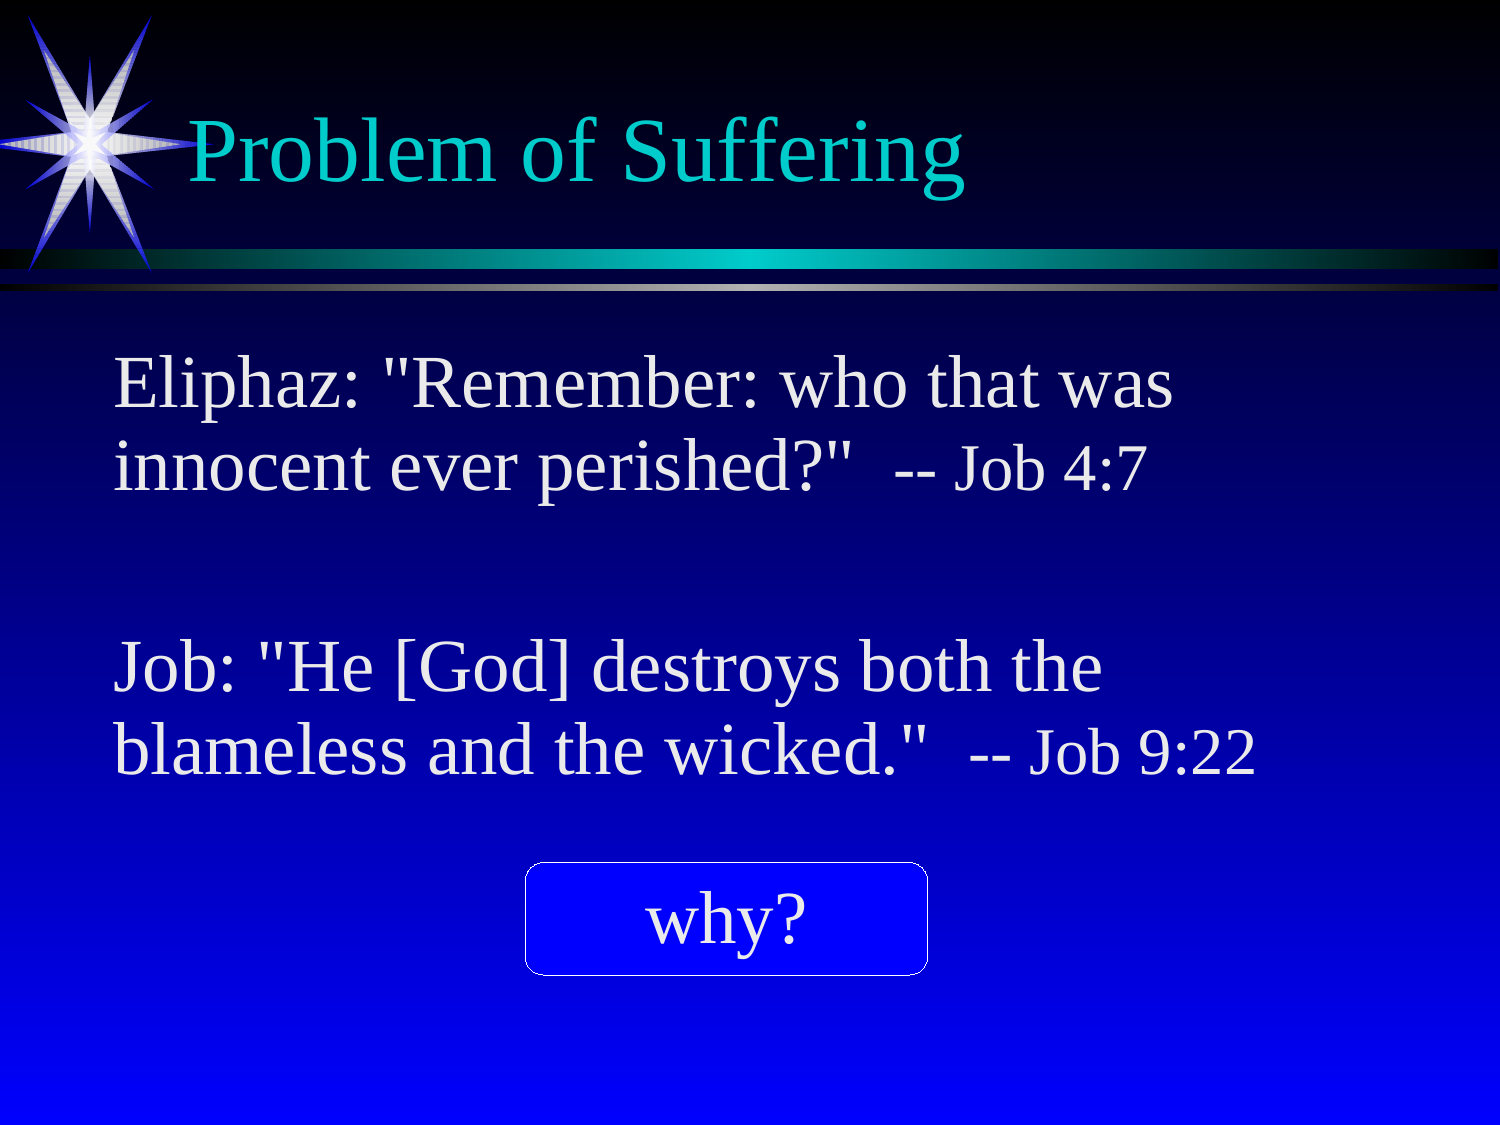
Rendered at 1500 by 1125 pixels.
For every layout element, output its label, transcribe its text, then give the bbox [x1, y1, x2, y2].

text_box Eliphaz: "Remember: who that was innocent ever perished?" -- Job 4:7 [98, 333, 1374, 515]
title Problem of Suffering [187, 56, 1463, 244]
text_box Job: "He [God] destroys both the blameless and the wicked." -- Job 9:22 [98, 617, 1374, 798]
text_box why? [525, 862, 928, 976]
